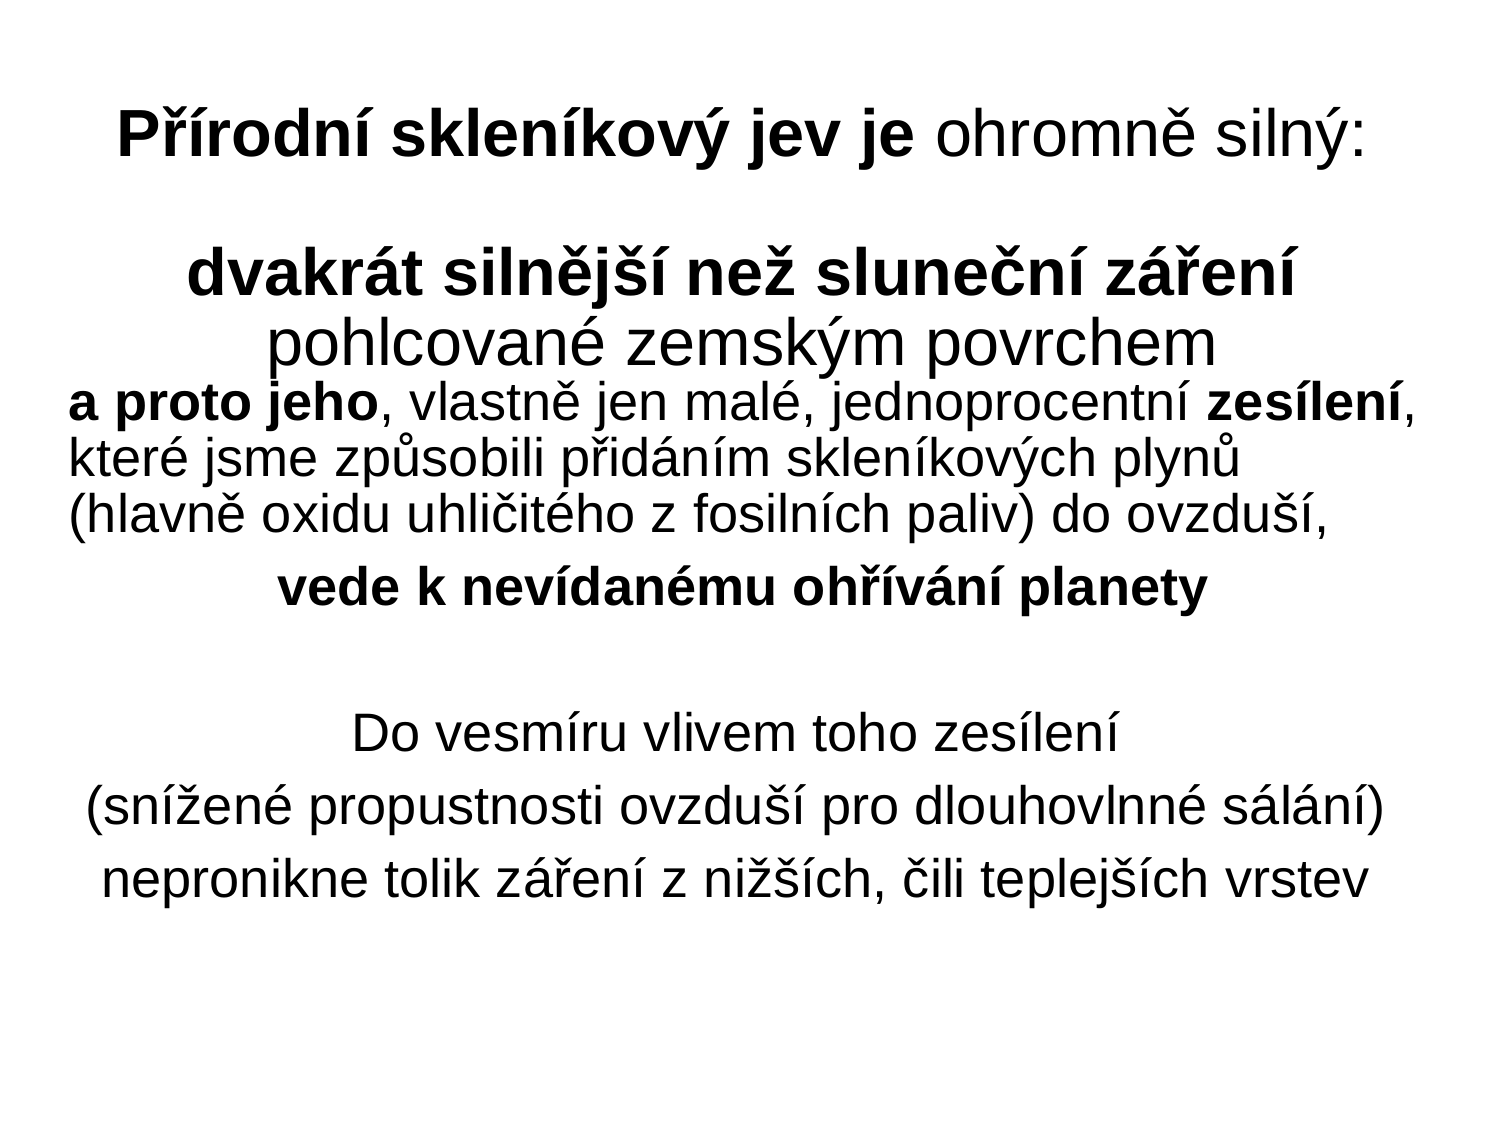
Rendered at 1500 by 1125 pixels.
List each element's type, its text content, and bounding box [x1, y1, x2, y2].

subtitle a proto jeho, vlastně jen malé, jednoprocentní zesílení, které jsme způsobili přidáním skleníkových plynů (hlavně oxidu uhličitého z fosilních paliv) do ovzduší, vede k nevídanému ohřívání planety Do vesmíru vlivem toho zesílení (snížené propustnosti ovzduší pro dlouhovlnné sálání) nepronikne tolik záření z nižších, čili teplejších vrstev [68, 375, 1419, 909]
title Přírodní skleníkový jev je ohromně silný: dvakrát silnější než sluneční záření pohlcované zemským povrchem [67, 96, 1418, 384]
